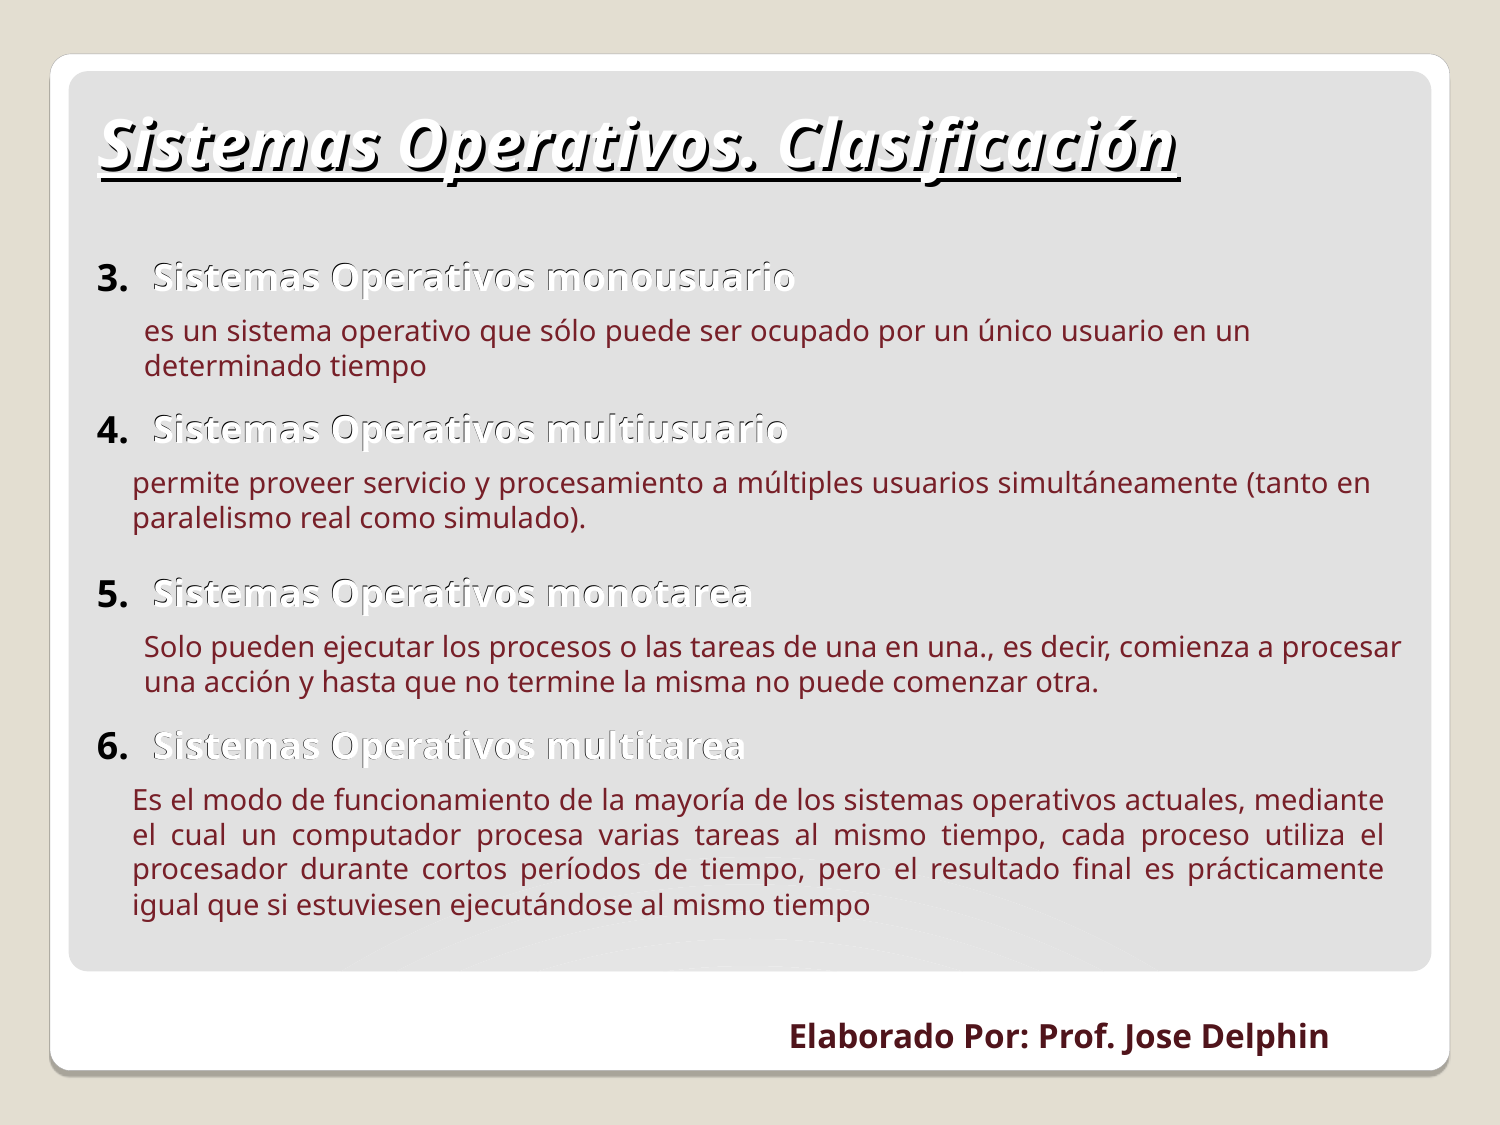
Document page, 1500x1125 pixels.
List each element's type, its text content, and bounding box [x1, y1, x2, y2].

text_box es un sistema operativo que sólo puede ser ocupado por un único usuario en un determinado tiempo [129, 305, 1395, 390]
text_box Sistemas Operativos multiusuario [82, 398, 1113, 459]
text_box Es el modo de funcionamiento de la mayoría de los sistemas operativos actuales, mediante el cual un computador procesa varias tareas al mismo tiempo, cada proceso utiliza el procesador durante cortos períodos de tiempo, pero el resultado final es prácticamente igual que si estuviesen ejecutándose al mismo tiempo [117, 773, 1406, 928]
text_box Sistemas Operativos multitarea [82, 715, 1113, 775]
text_box Solo pueden ejecutar los procesos o las tareas de una en una., es decir, comienza a procesar una acción y hasta que no termine la misma no puede comenzar otra. [129, 621, 1418, 706]
text_box Sistemas Operativos monousuario [82, 246, 1113, 306]
text_box permite proveer servicio y procesamiento a múltiples usuarios simultáneamente (tanto en paralelismo real como simulado). [117, 457, 1406, 542]
text_box Sistemas Operativos monotarea [82, 562, 1113, 623]
text_box Sistemas Operativos. Clasificación [82, 94, 1192, 189]
text_box Elaborado Por: Prof. Jose Delphin [773, 1002, 1430, 1063]
